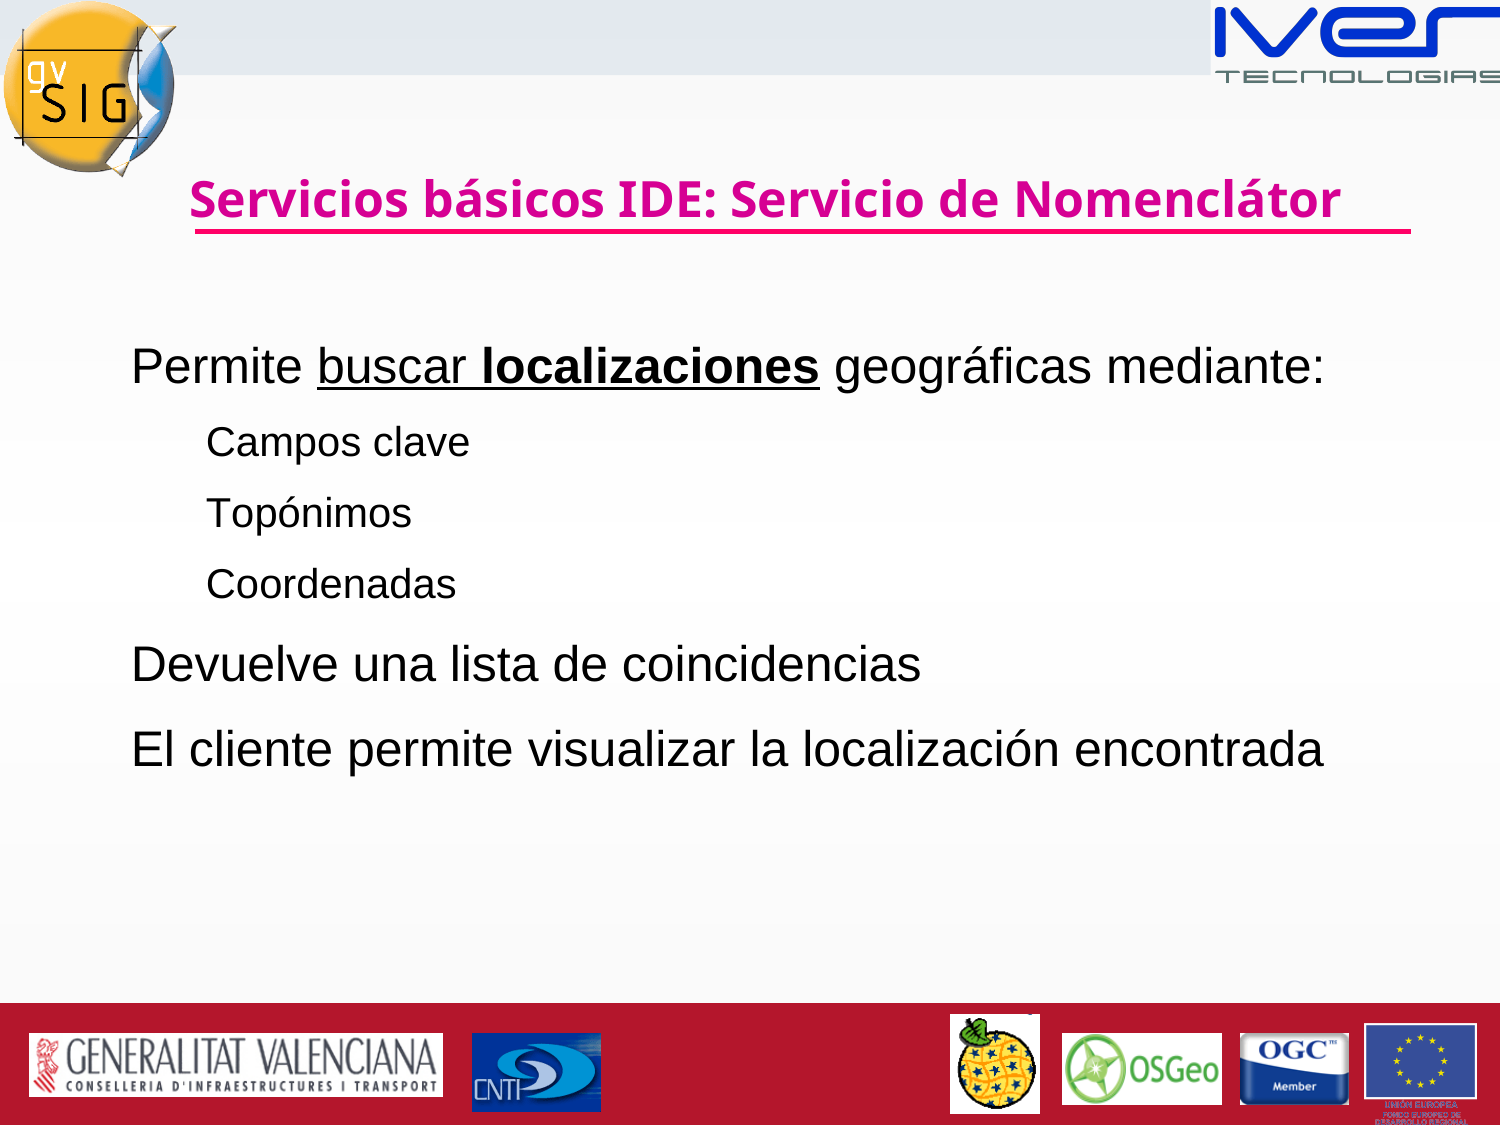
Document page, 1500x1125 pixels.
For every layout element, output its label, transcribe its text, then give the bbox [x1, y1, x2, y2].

picture [1240, 1033, 1349, 1105]
picture [1364, 1023, 1477, 1125]
picture [1210, 0, 1500, 98]
picture [0, 0, 178, 179]
picture [950, 1014, 1040, 1114]
picture [29, 1033, 443, 1097]
text_box Permite buscar localizaciones geográficas mediante: Campos clave Topónimos Coordenadas Devuelve una lista de coincidencias El cliente permite visualizar la localización encontrada [116, 314, 1424, 752]
picture [472, 1033, 601, 1112]
picture [1062, 1033, 1222, 1105]
text_box Servicios básicos IDE: Servicio de Nomenclátor [174, 156, 1359, 241]
